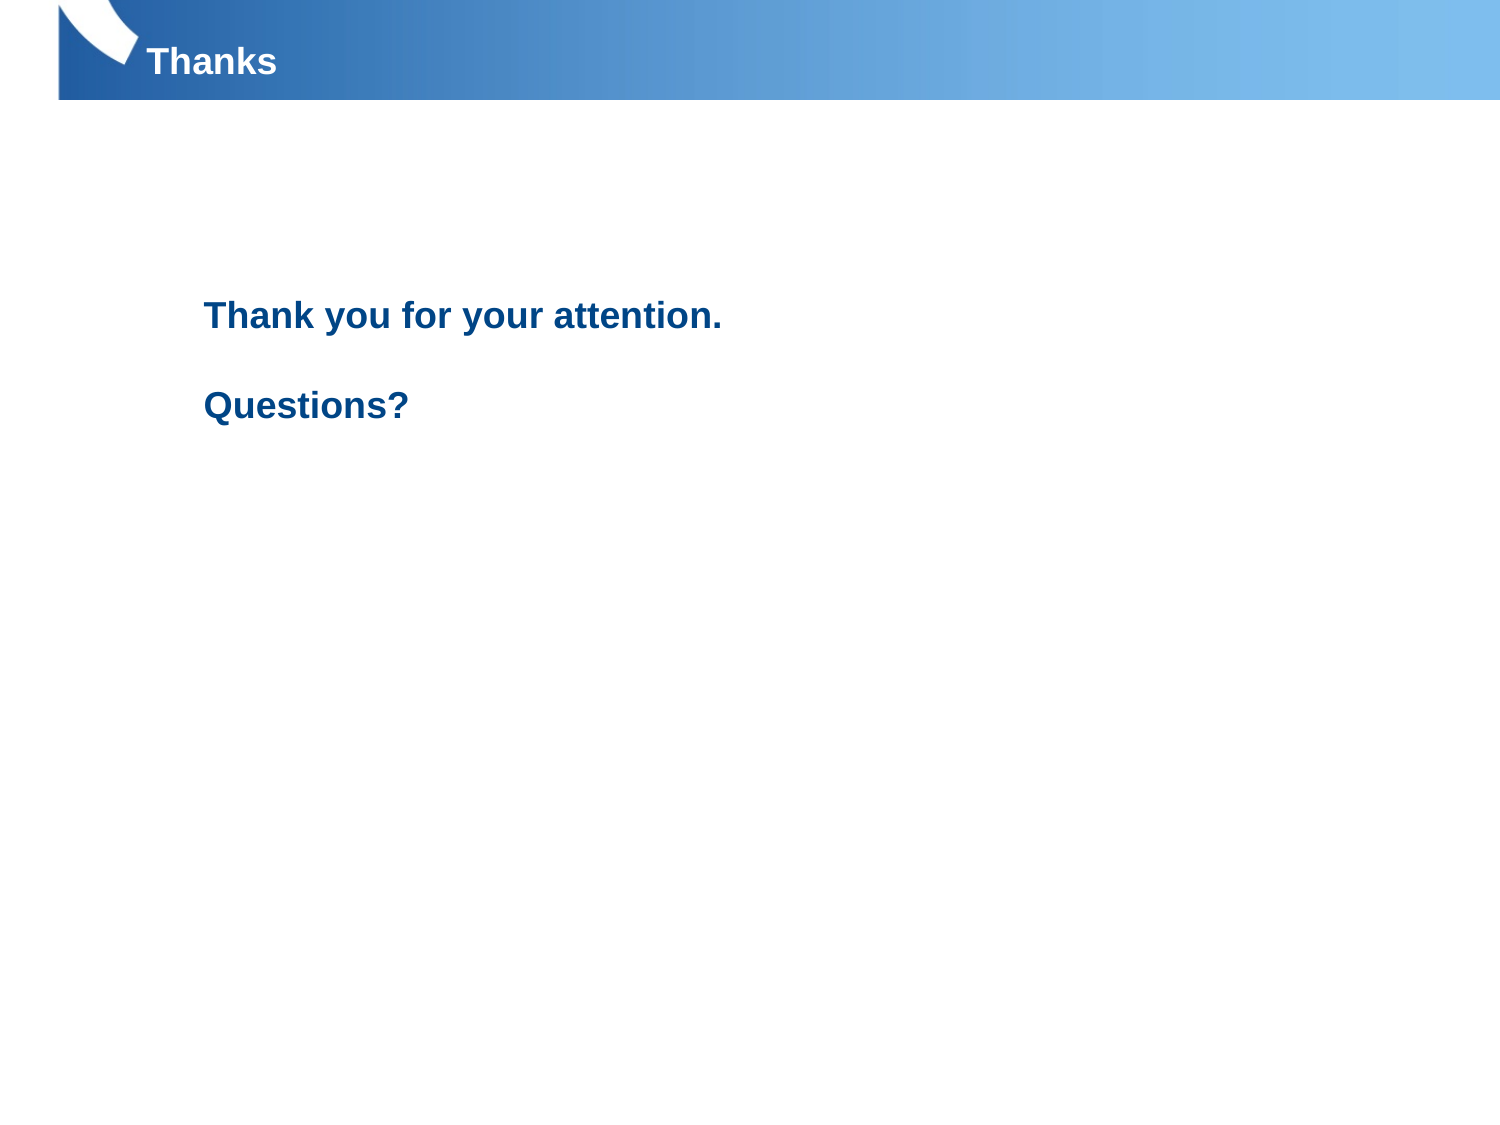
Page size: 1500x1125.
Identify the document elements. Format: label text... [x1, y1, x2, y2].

title Thanks [131, 23, 1482, 96]
picture [0, 0, 1500, 100]
text_box Thank you for your attention. Questions? [188, 283, 1170, 726]
